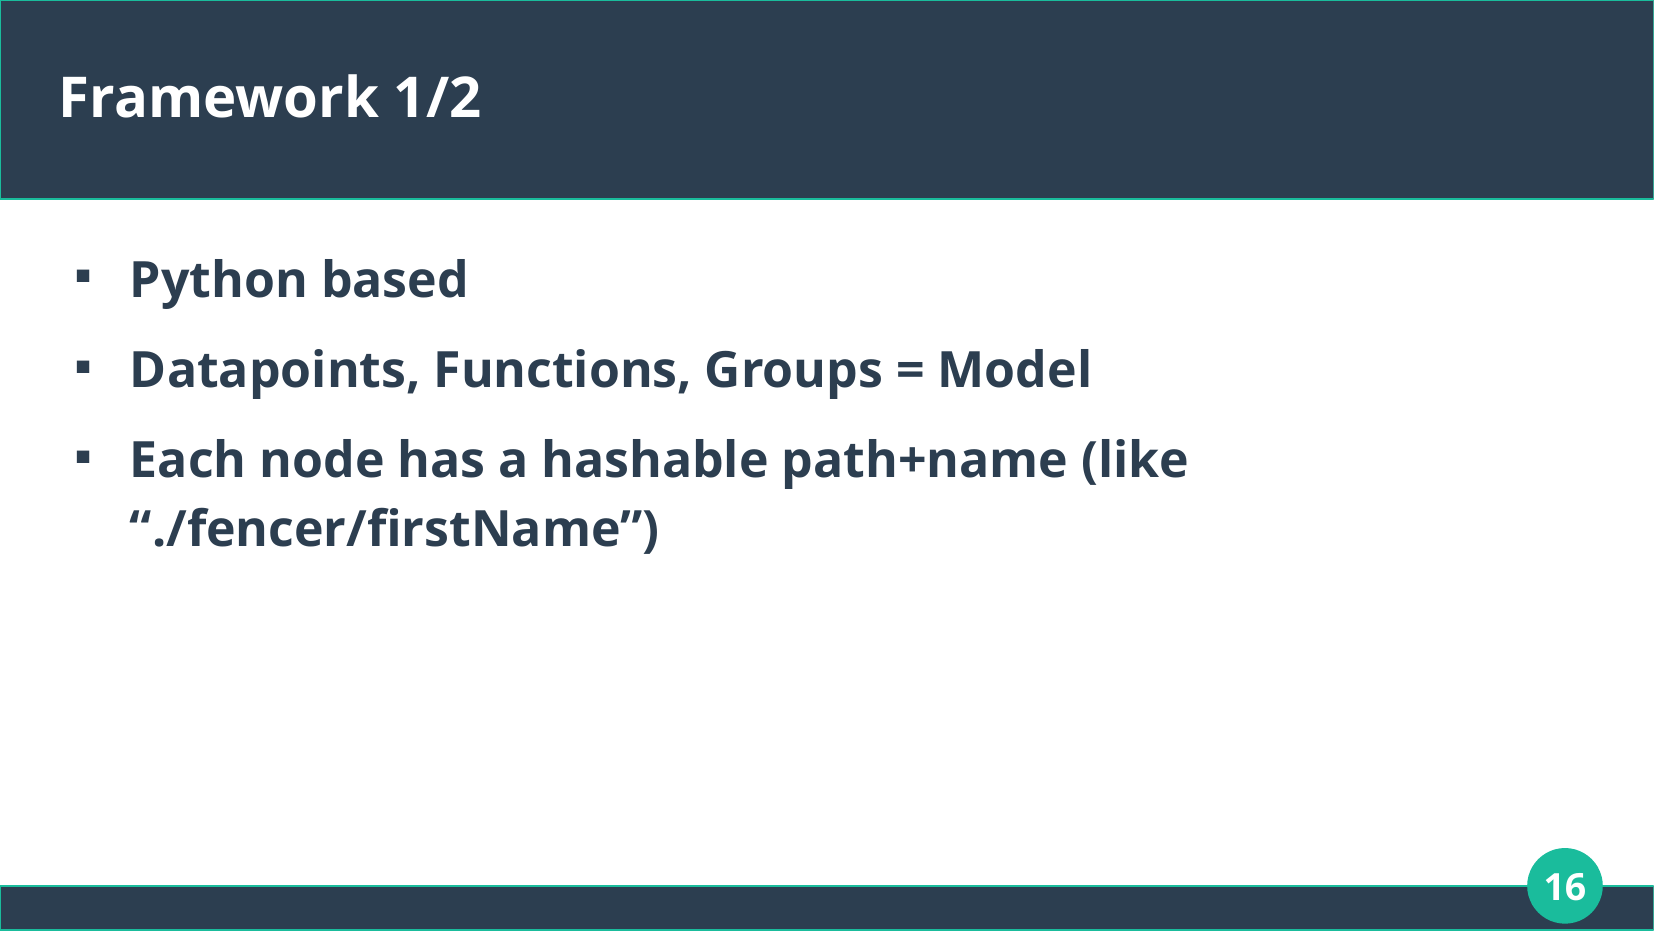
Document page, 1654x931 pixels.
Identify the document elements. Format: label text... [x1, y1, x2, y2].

title Framework 1/2 [59, 37, 1595, 156]
list Python based Datapoints, Functions, Groups = Model Each node has a hashable path+name (like “./fencer/firstName”) [59, 243, 1595, 864]
